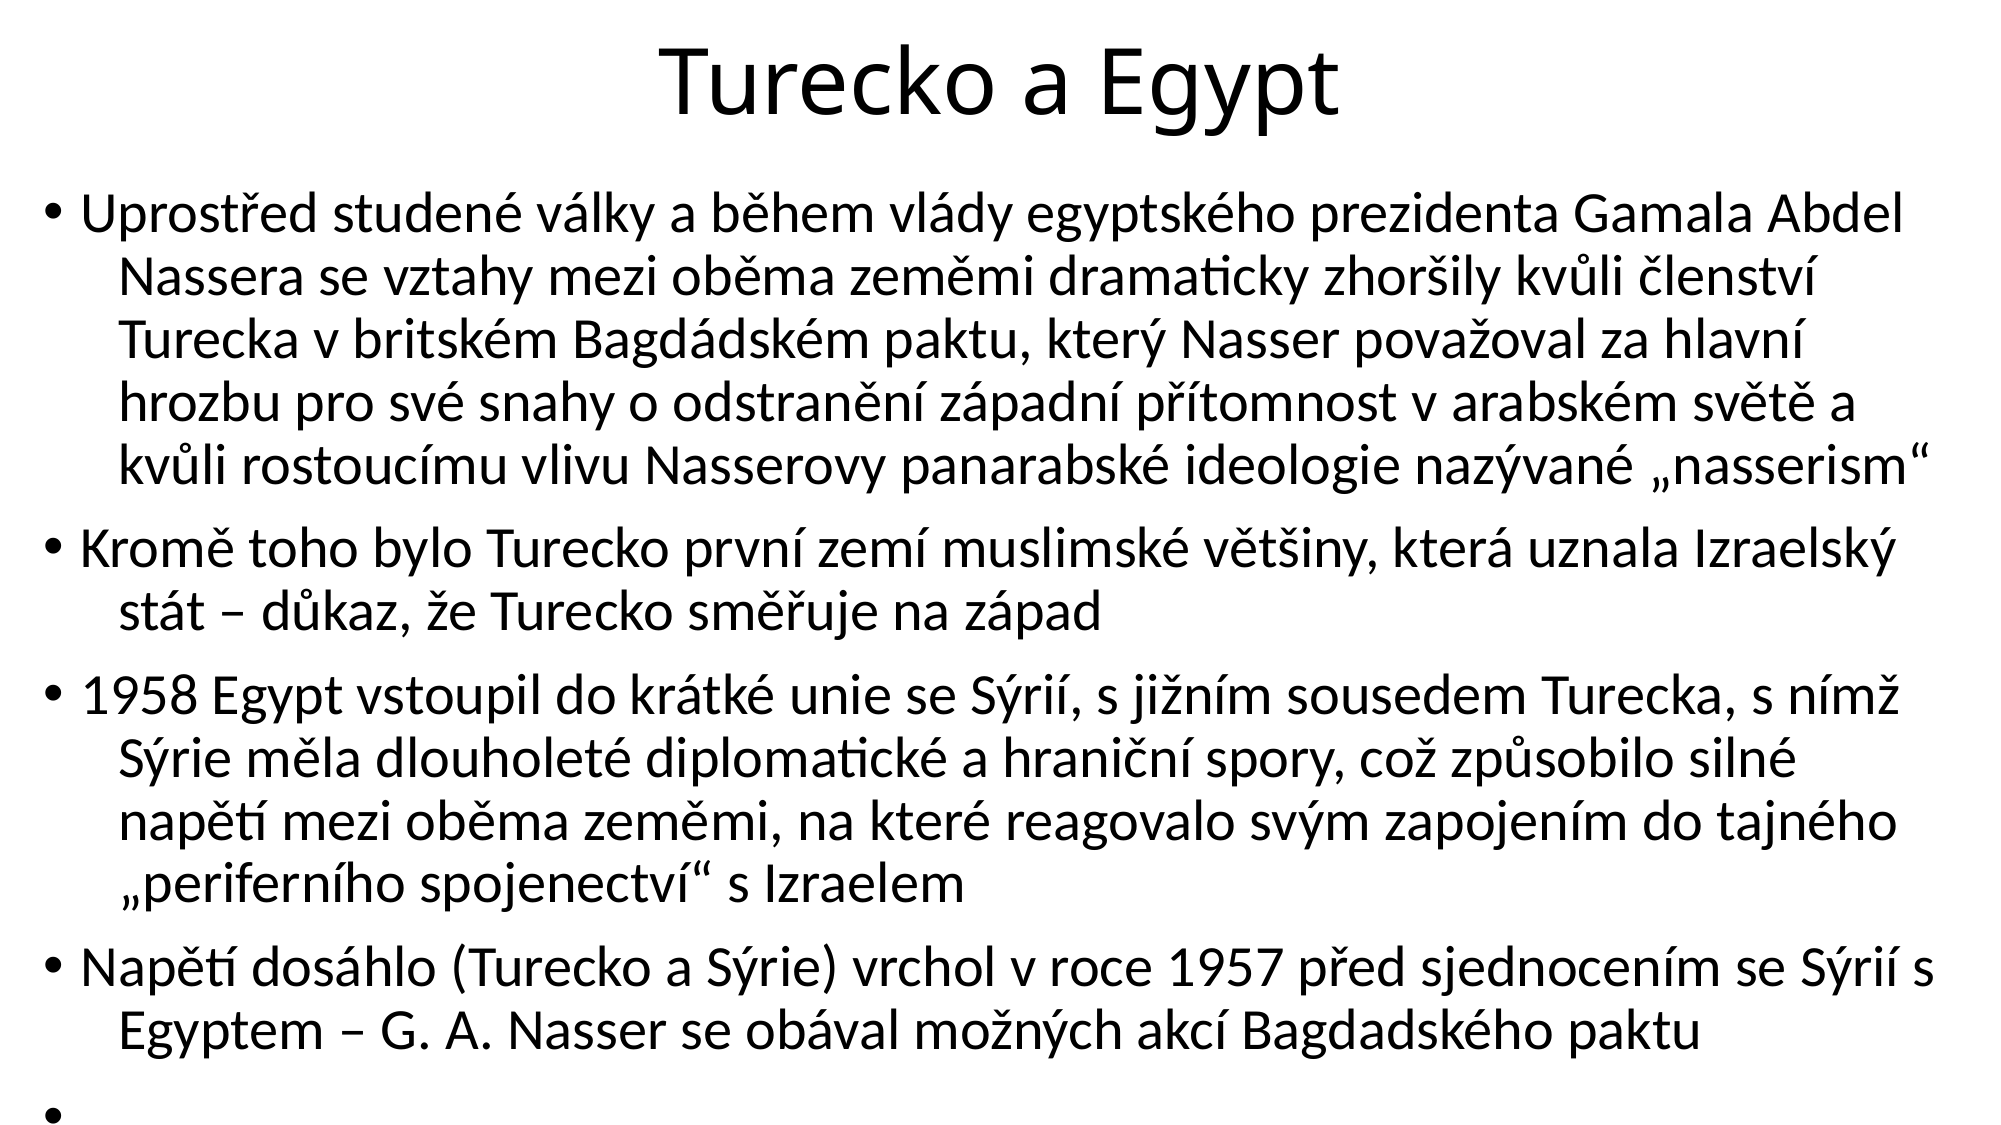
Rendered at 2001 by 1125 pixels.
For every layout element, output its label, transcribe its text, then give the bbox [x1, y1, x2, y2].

list Uprostřed studené války a během vlády egyptského prezidenta Gamala Abdel Nassera se vztahy mezi oběma zeměmi dramaticky zhoršily kvůli členství Turecka v britském Bagdádském paktu, který Nasser považoval za hlavní hrozbu pro své snahy o odstranění západní přítomnost v arabském světě a kvůli rostoucímu vlivu Nasserovy panarabské ideologie nazývané „nasserism“ Kromě toho bylo Turecko první zemí muslimské většiny, která uznala Izraelský stát – důkaz, že Turecko směřuje na západ 1958 Egypt vstoupil do krátké unie se Sýrií, s jižním sousedem Turecka, s nímž Sýrie měla dlouholeté diplomatické a hraniční spory, což způsobilo silné napětí mezi oběma zeměmi, na které reagovalo svým zapojením do tajného „periferního spojenectví“ s Izraelem Napětí dosáhlo (Turecko a Sýrie) vrchol v roce 1957 před sjednocením se Sýrií s Egyptem – G. A. Nasser se obával možných akcí Bagdadského paktu [28, 174, 1968, 1097]
title Turecko a Egypt [137, 14, 1863, 157]
